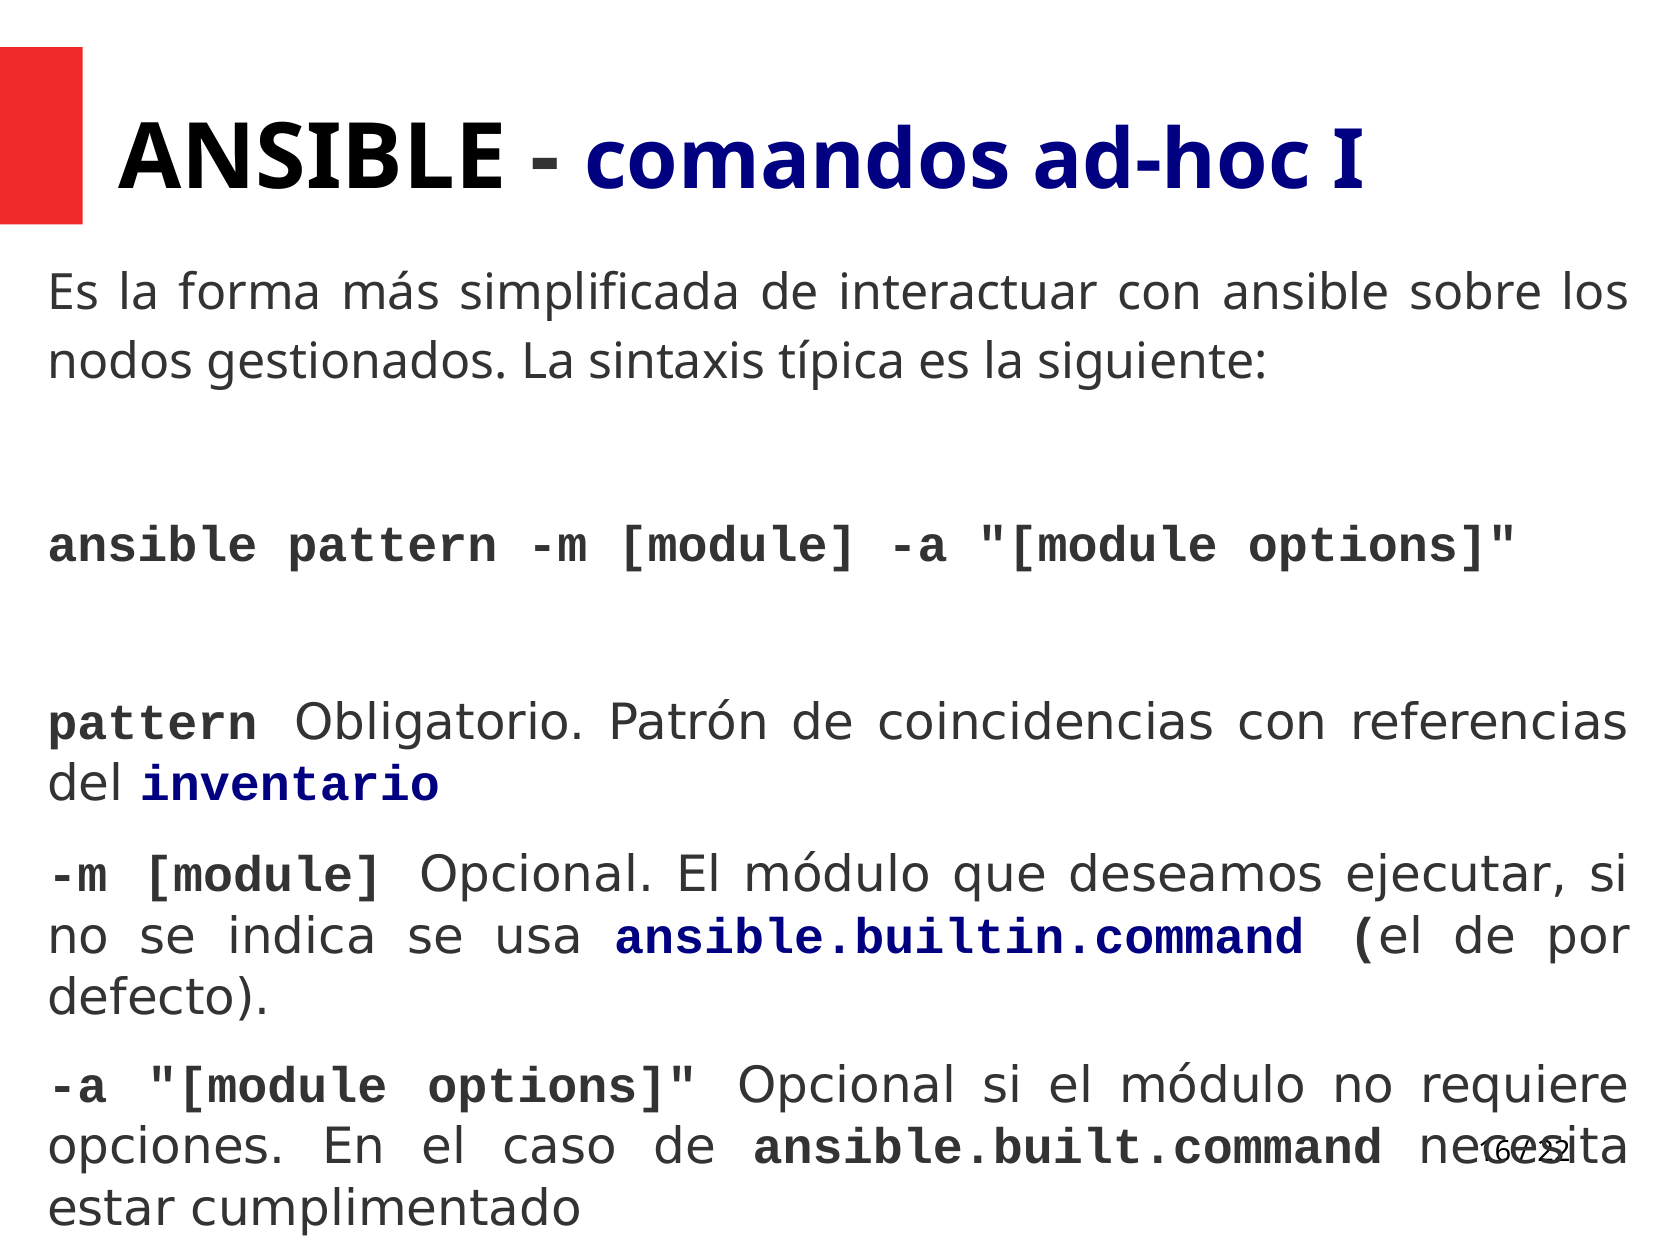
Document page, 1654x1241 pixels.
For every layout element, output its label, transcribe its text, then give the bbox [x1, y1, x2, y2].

title ANSIBLE - comandos ad-hoc I [118, 49, 1571, 256]
list Es la forma más simplificada de interactuar con ansible sobre los nodos gestionados. La sintaxis típica es la siguiente: ansible pattern -m [module] -a "[module options]" pattern Obligatorio. Patrón de coincidencias con referencias del inventario -m [module] Opcional. El módulo que deseamos ejecutar, si no se indica se usa ansible.builtin.command (el de por defecto). -a "[module options]" Opcional si el módulo no requiere opciones. En el caso de ansible.built.command necesita estar cumplimentado [47, 256, 1630, 1205]
